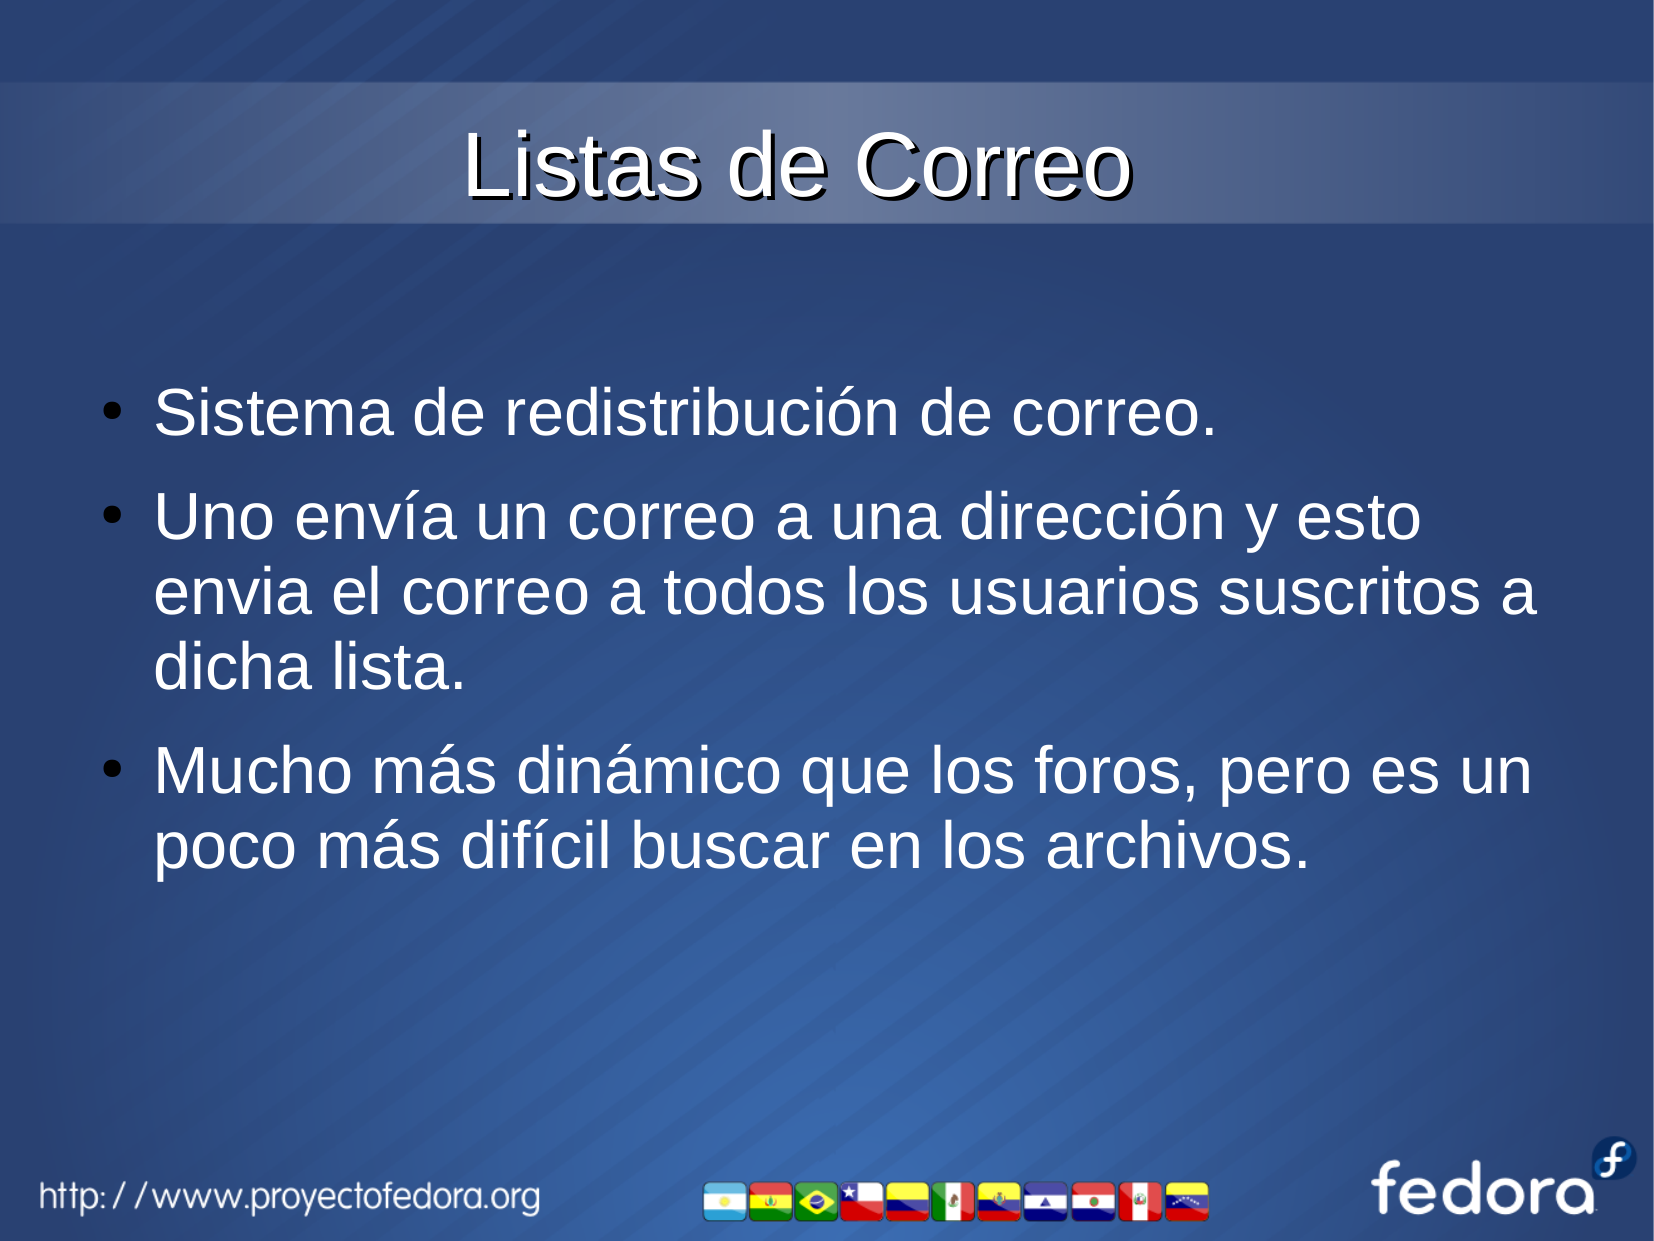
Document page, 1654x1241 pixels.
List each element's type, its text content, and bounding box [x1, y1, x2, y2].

list Sistema de redistribución de correo. Uno envía un correo a una dirección y esto envia el correo a todos los usuarios suscritos a dicha lista. Mucho más dinámico que los foros, pero es un poco más difícil buscar en los archivos. [82, 375, 1571, 1094]
title Listas de Correo [54, 68, 1543, 262]
picture [0, 0, 1654, 1241]
